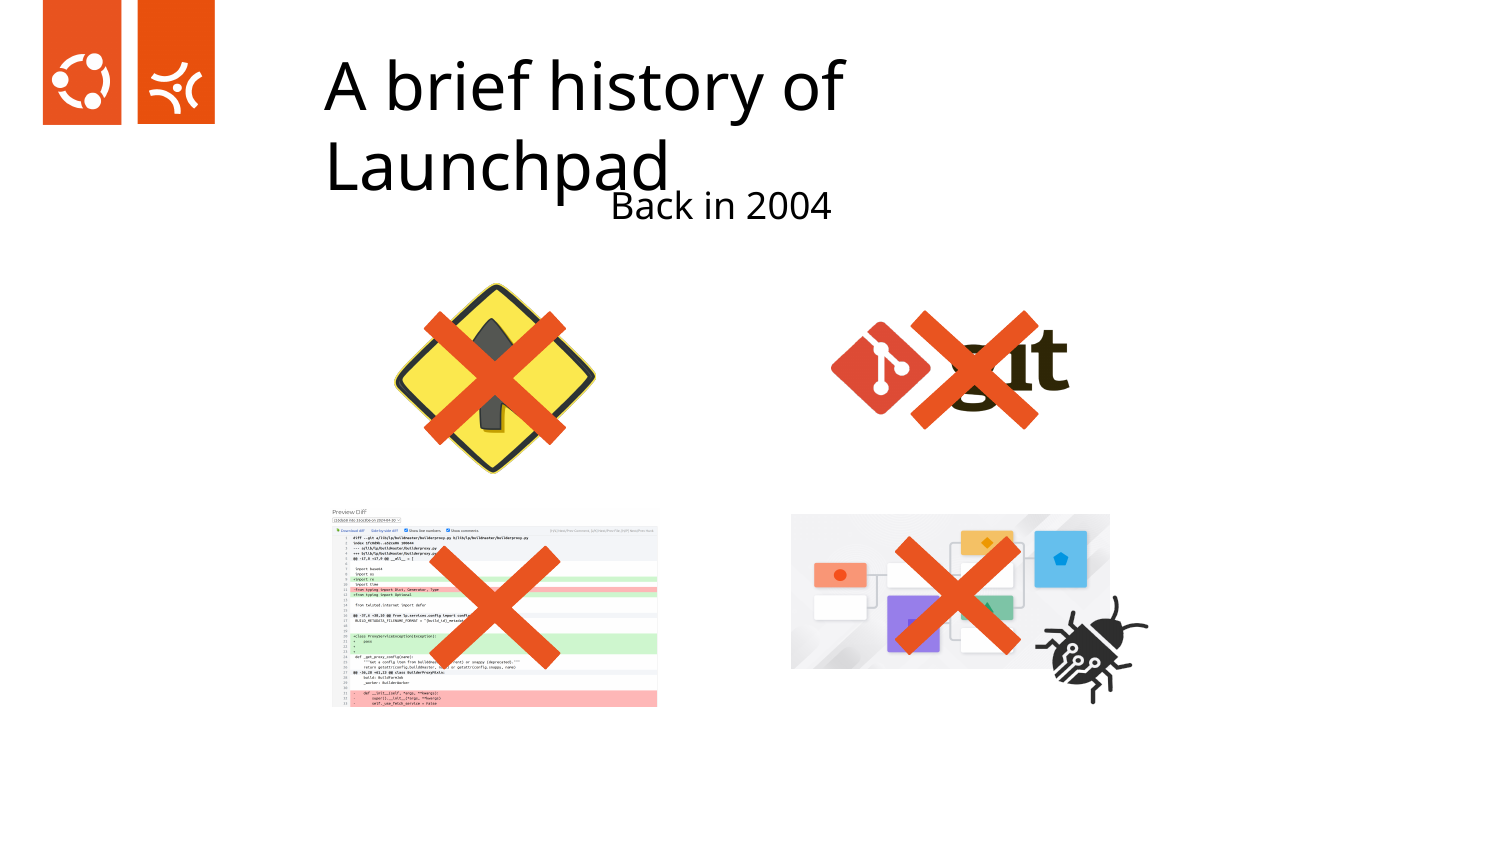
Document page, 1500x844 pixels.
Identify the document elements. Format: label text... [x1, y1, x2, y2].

picture [791, 256, 1110, 479]
text_box [911, 311, 1038, 429]
picture [137, 0, 216, 124]
picture [330, 508, 660, 707]
text_box [895, 536, 1021, 655]
title A brief history of Launchpad [324, 43, 1176, 126]
picture [394, 283, 596, 474]
picture [791, 514, 1170, 711]
text_box [429, 546, 560, 669]
text_box [424, 311, 566, 445]
text_box Back in 2004 [595, 166, 905, 250]
